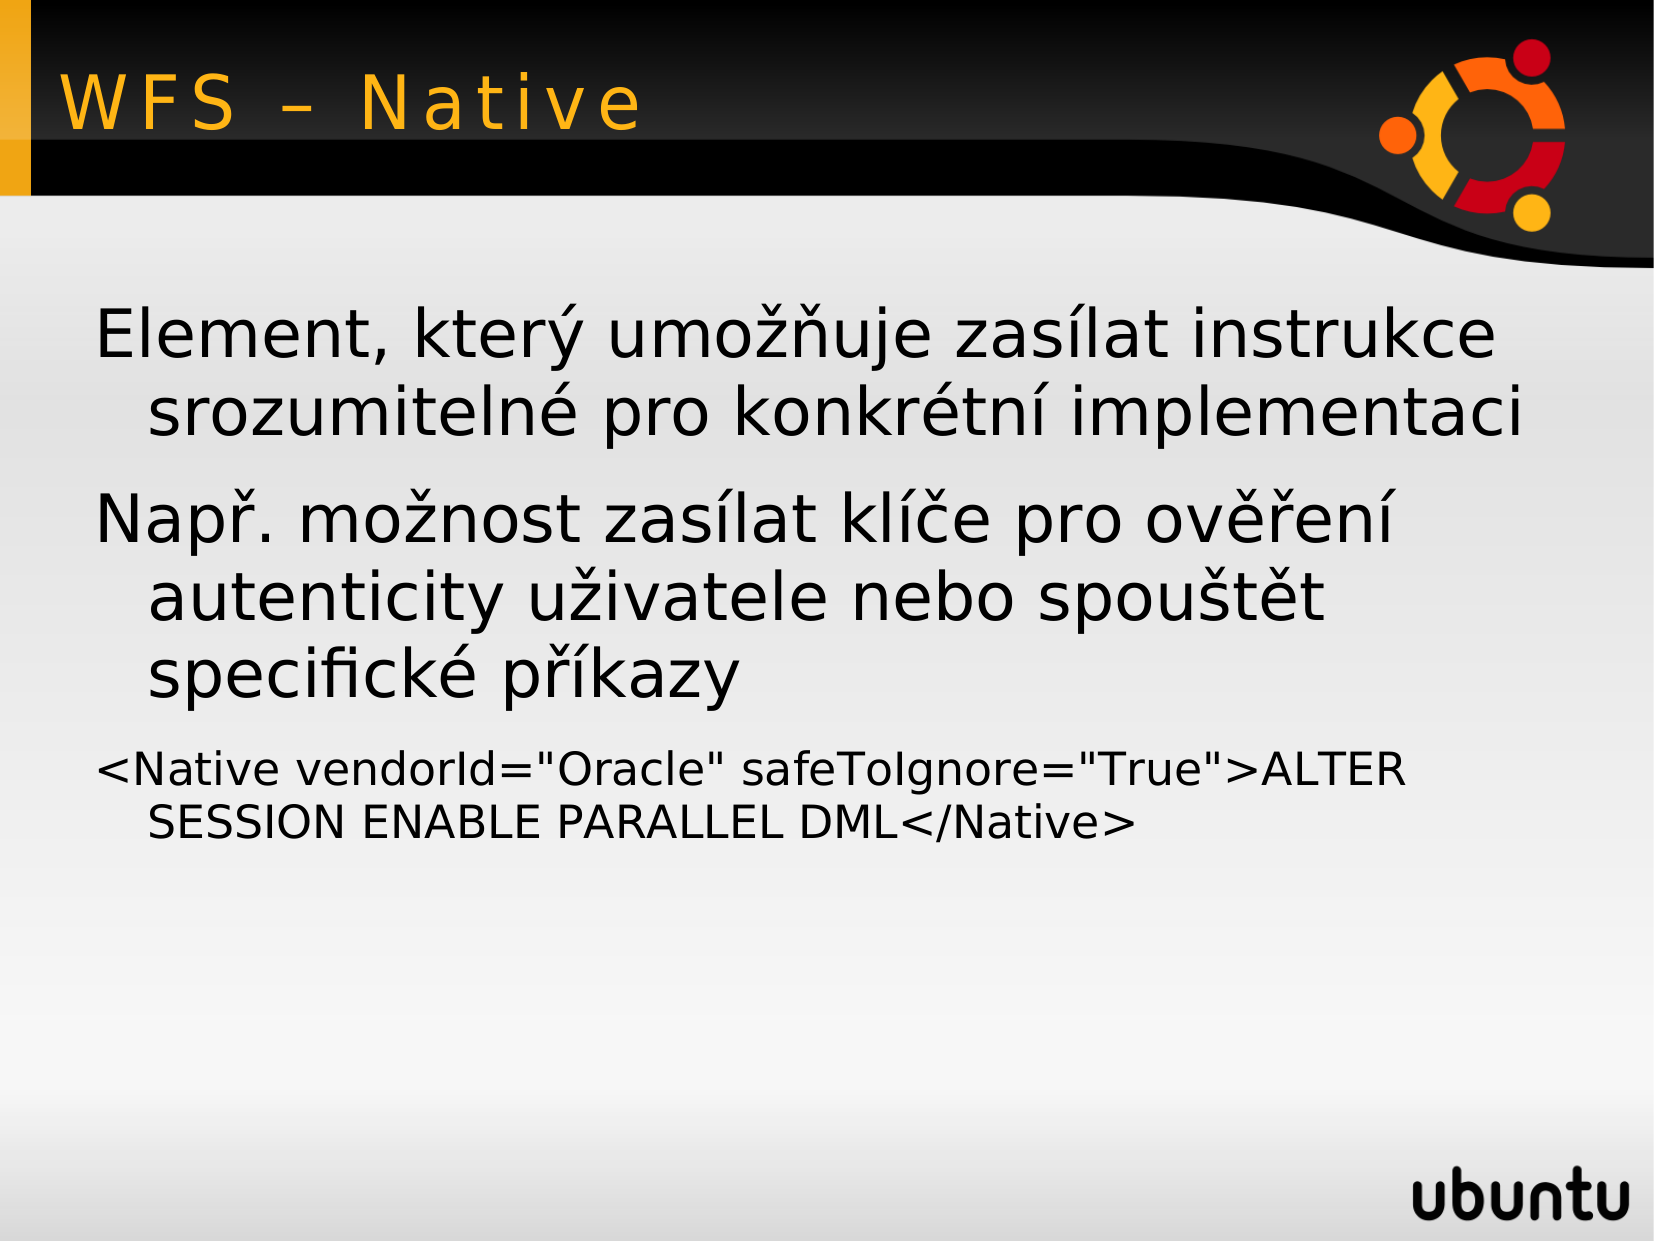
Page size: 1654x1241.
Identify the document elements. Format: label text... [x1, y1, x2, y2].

picture [0, 0, 1654, 1241]
list Element, který umožňuje zasílat instrukce srozumitelné pro konkrétní implementaci Např. možnost zasílat klíče pro ověření autenticity uživatele nebo spouštět specifické příkazy <Native vendorId="Oracle" safeToIgnore="True">ALTER SESSION ENABLE PARALLEL DML</Native> [76, 295, 1565, 1114]
title WFS – Native [59, 29, 1270, 178]
